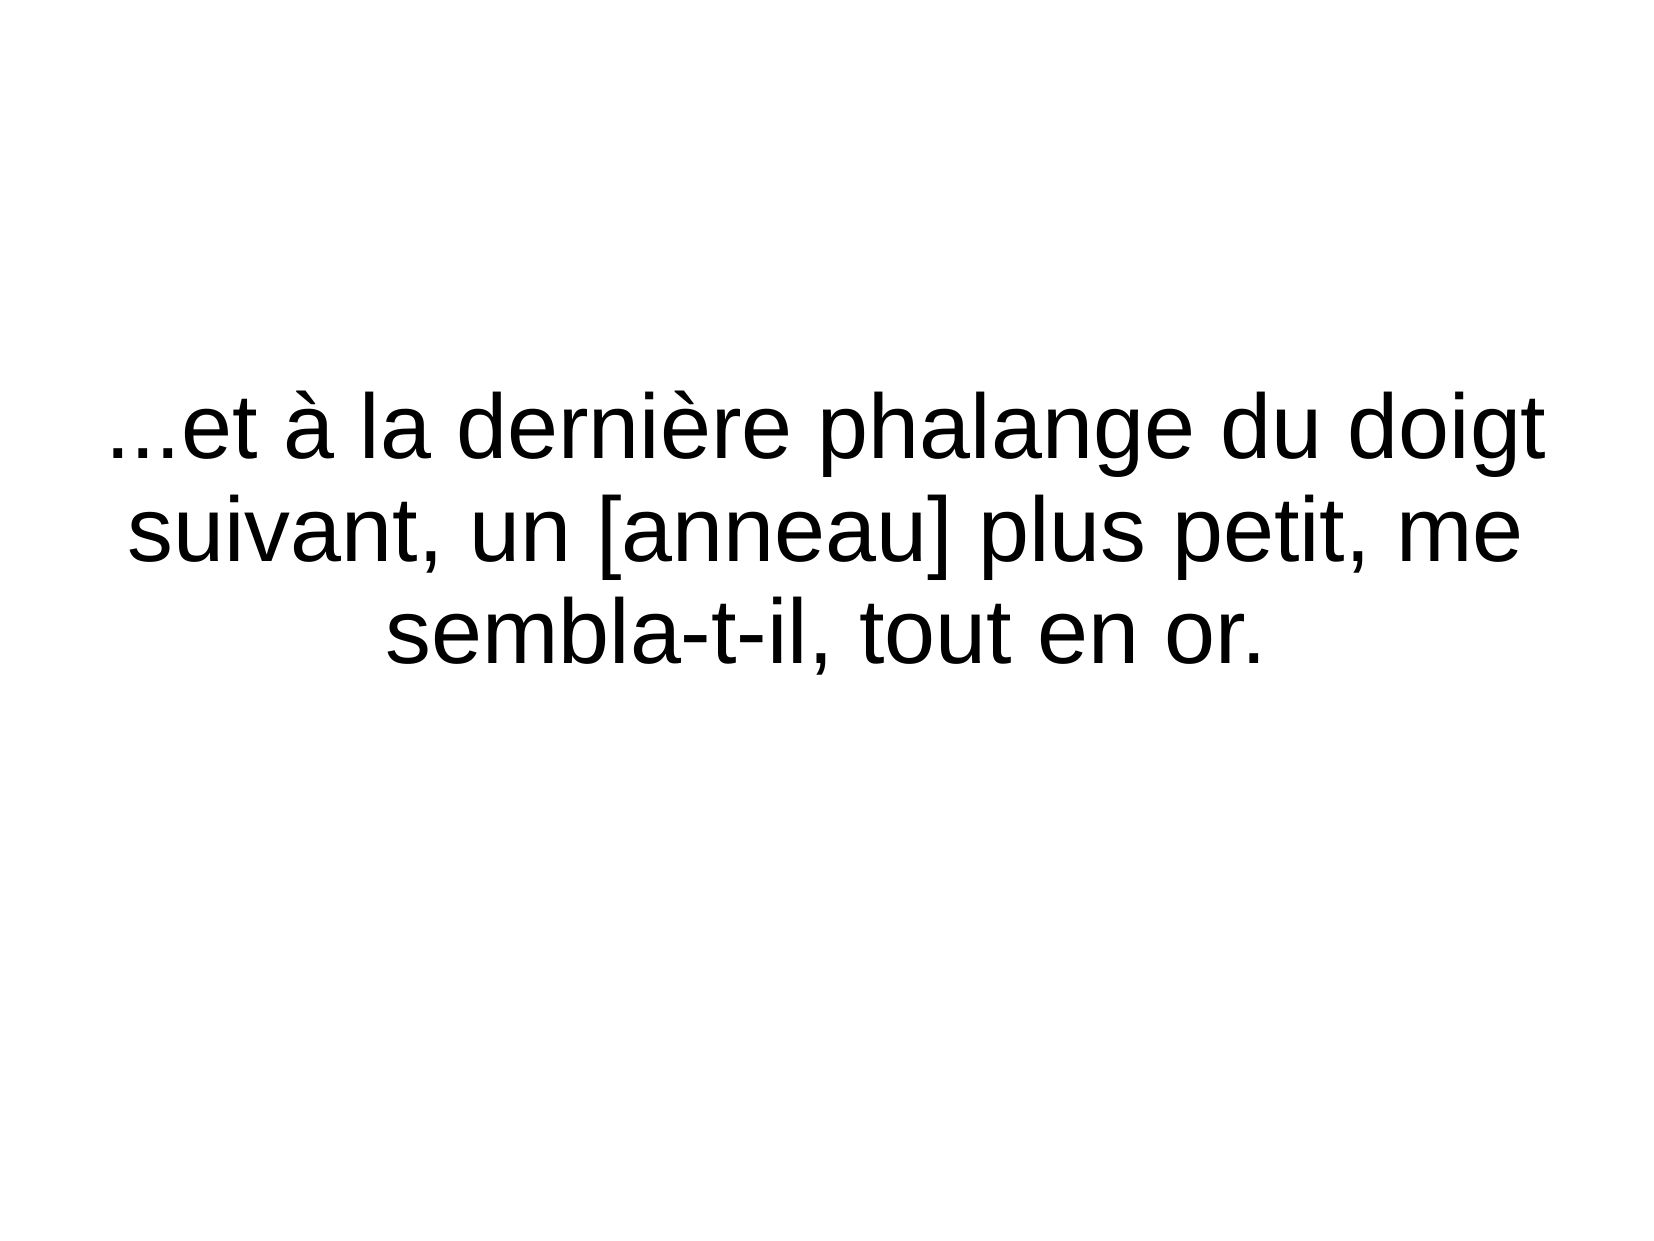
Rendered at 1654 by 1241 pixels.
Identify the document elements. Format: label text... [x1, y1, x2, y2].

subtitle ...et à la dernière phalange du doigt suivant, un [anneau] plus petit, me sembla-t-il, tout en or. [82, 49, 1571, 1010]
